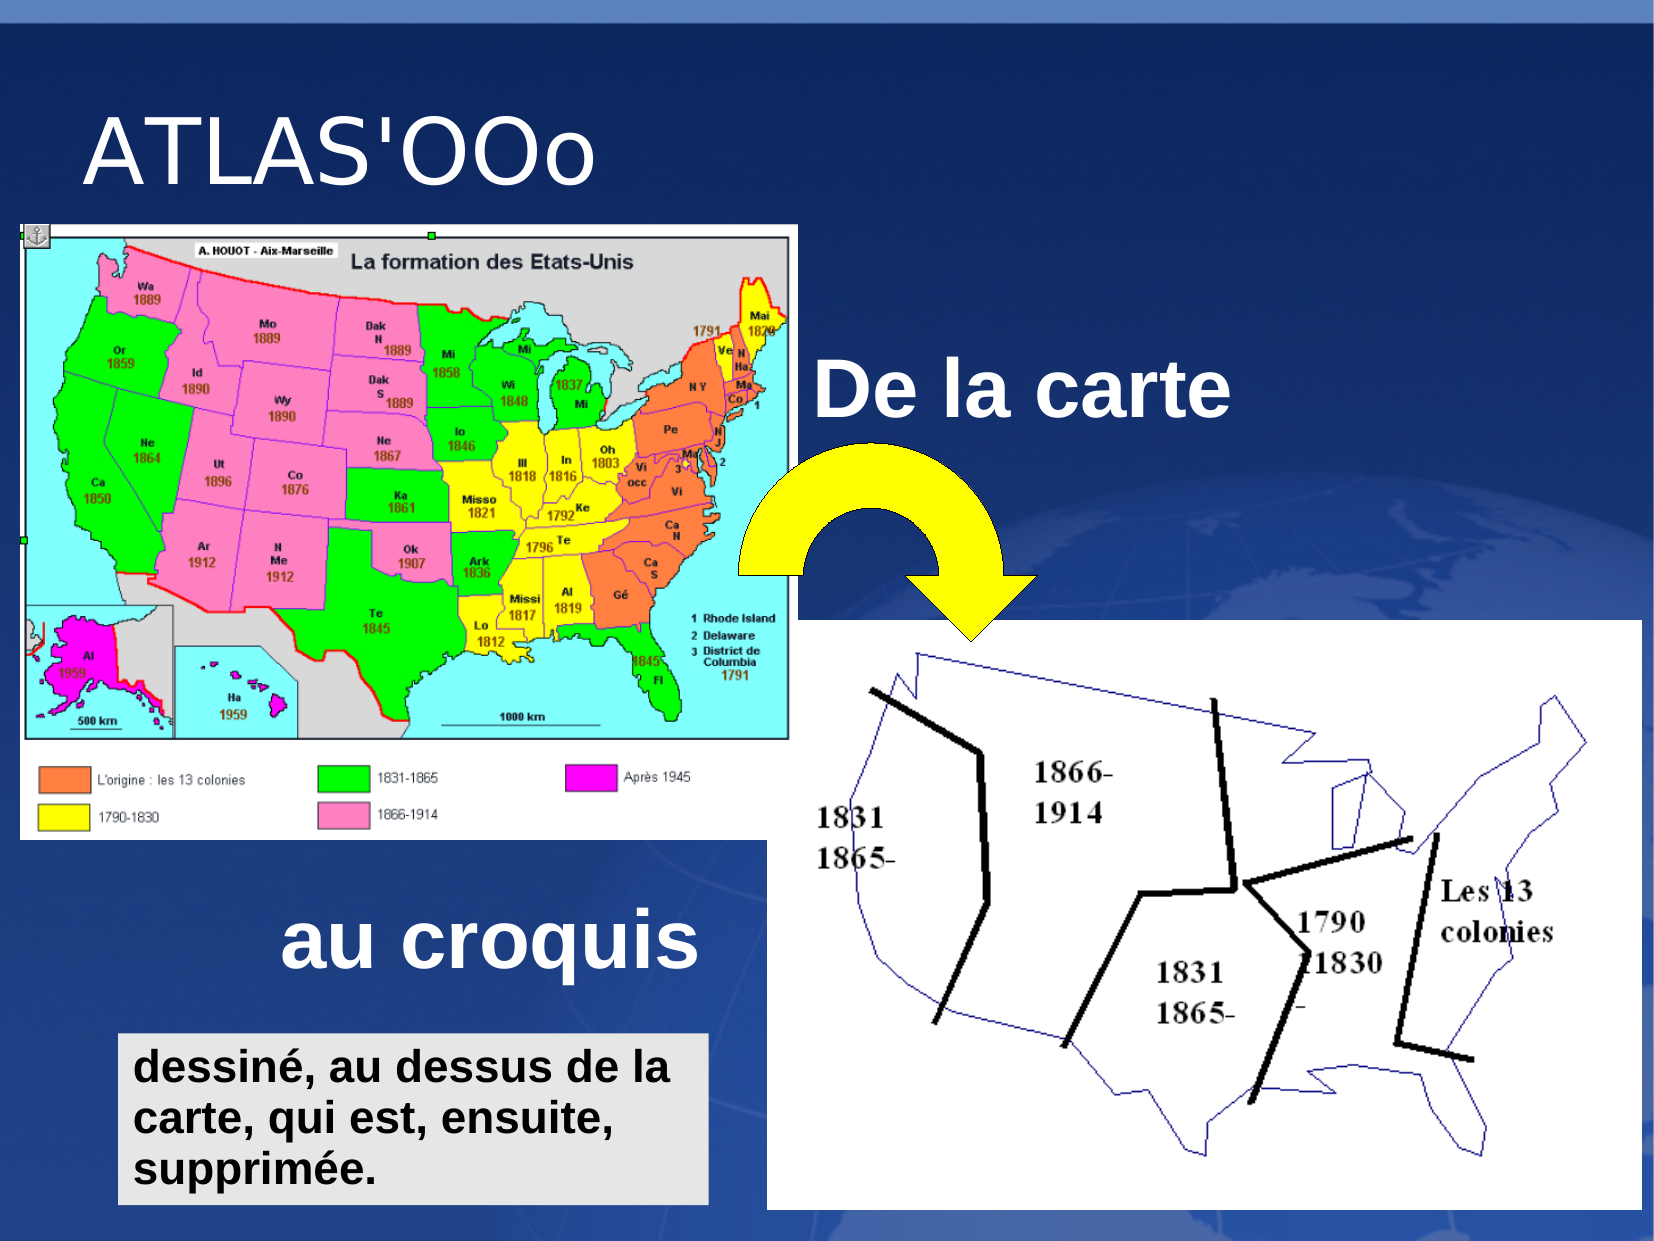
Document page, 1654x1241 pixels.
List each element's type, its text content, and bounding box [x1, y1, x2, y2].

text_box dessiné, au dessus de la carte, qui est, ensuite, supprimée. [118, 1033, 709, 1206]
text_box [738, 442, 1038, 642]
title ATLAS'OOo [82, 56, 1571, 250]
picture [0, 0, 1654, 1241]
text_box De la carte [797, 335, 1565, 443]
text_box au croquis [265, 885, 739, 1004]
